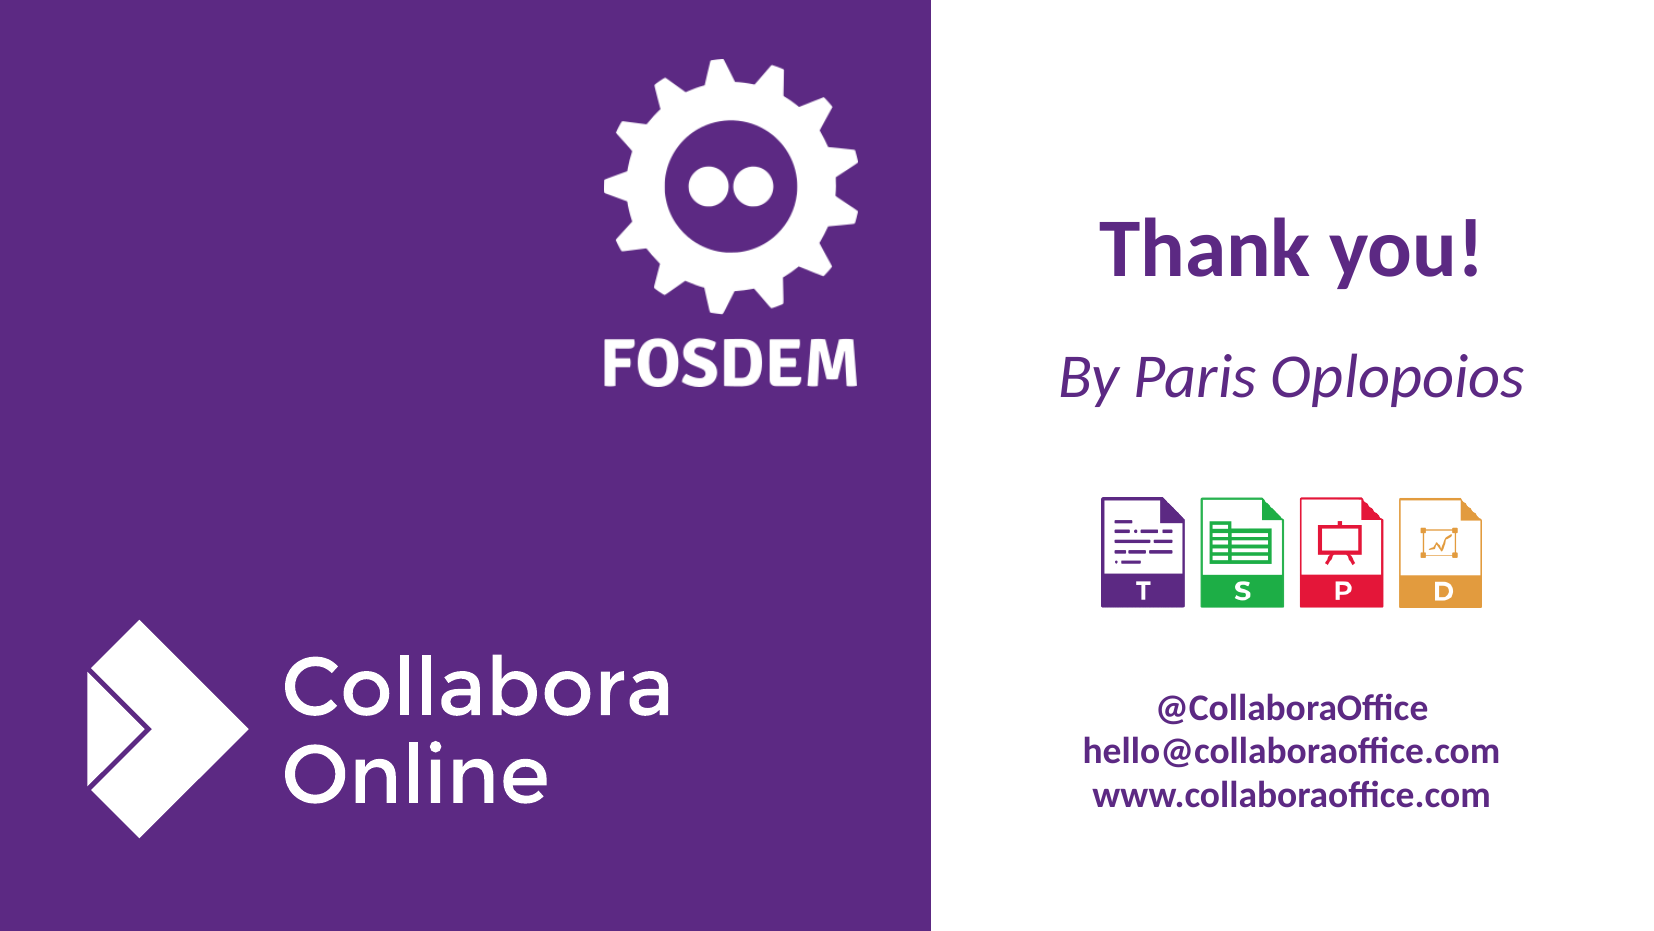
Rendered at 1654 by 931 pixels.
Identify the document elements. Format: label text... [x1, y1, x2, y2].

picture [42, 574, 713, 885]
text_box @CollaboraOffice hello@collaboraoffice.com www.collaboraoffice.com [931, 684, 1654, 865]
picture [604, 59, 858, 388]
text_box Thank you! [931, 206, 1654, 335]
text_box By Paris Oplopoios [931, 343, 1654, 443]
text_box [0, 0, 931, 931]
picture [1101, 497, 1482, 608]
